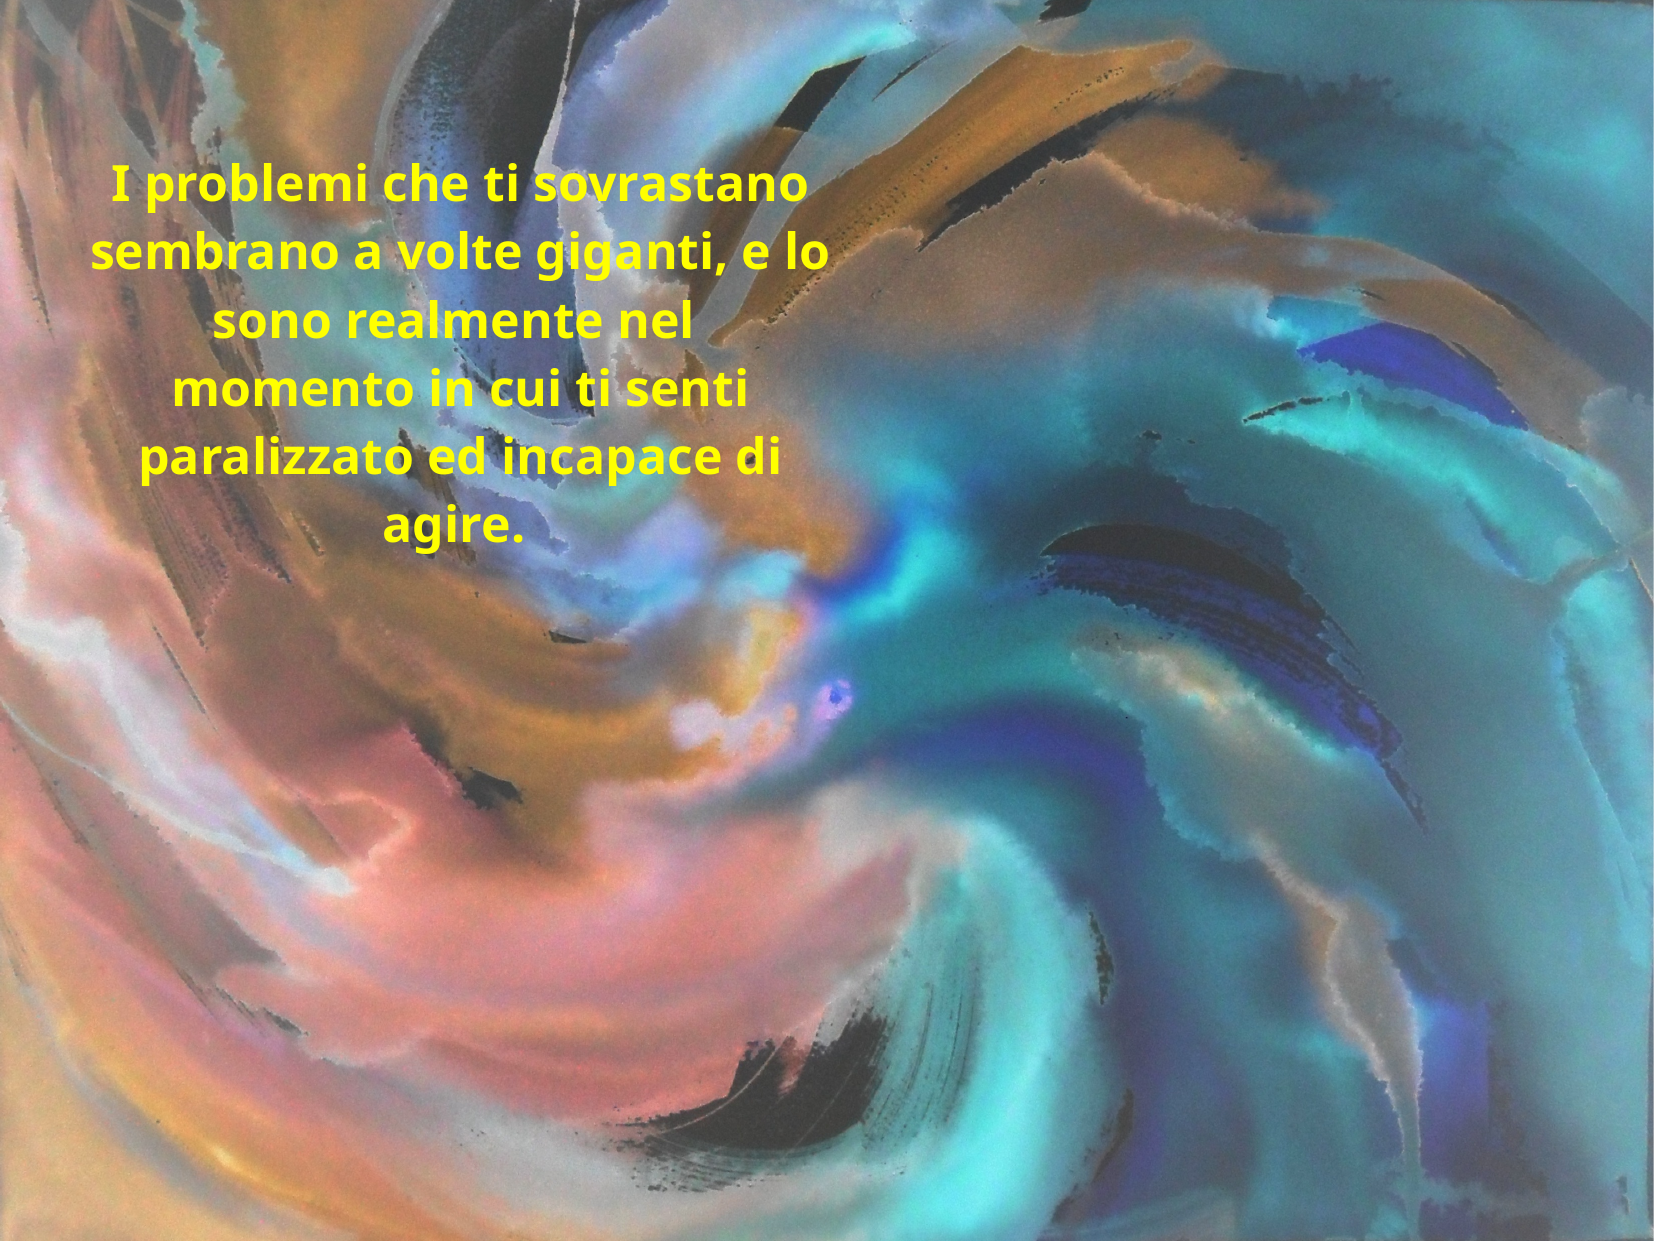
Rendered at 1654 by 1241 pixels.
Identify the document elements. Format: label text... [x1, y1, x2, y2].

title I problemi che ti sovrastano sembrano a volte giganti, e lo sono realmente nel momento in cui ti senti paralizzato ed incapace di agire. [88, 144, 833, 562]
picture [0, 0, 1654, 1241]
